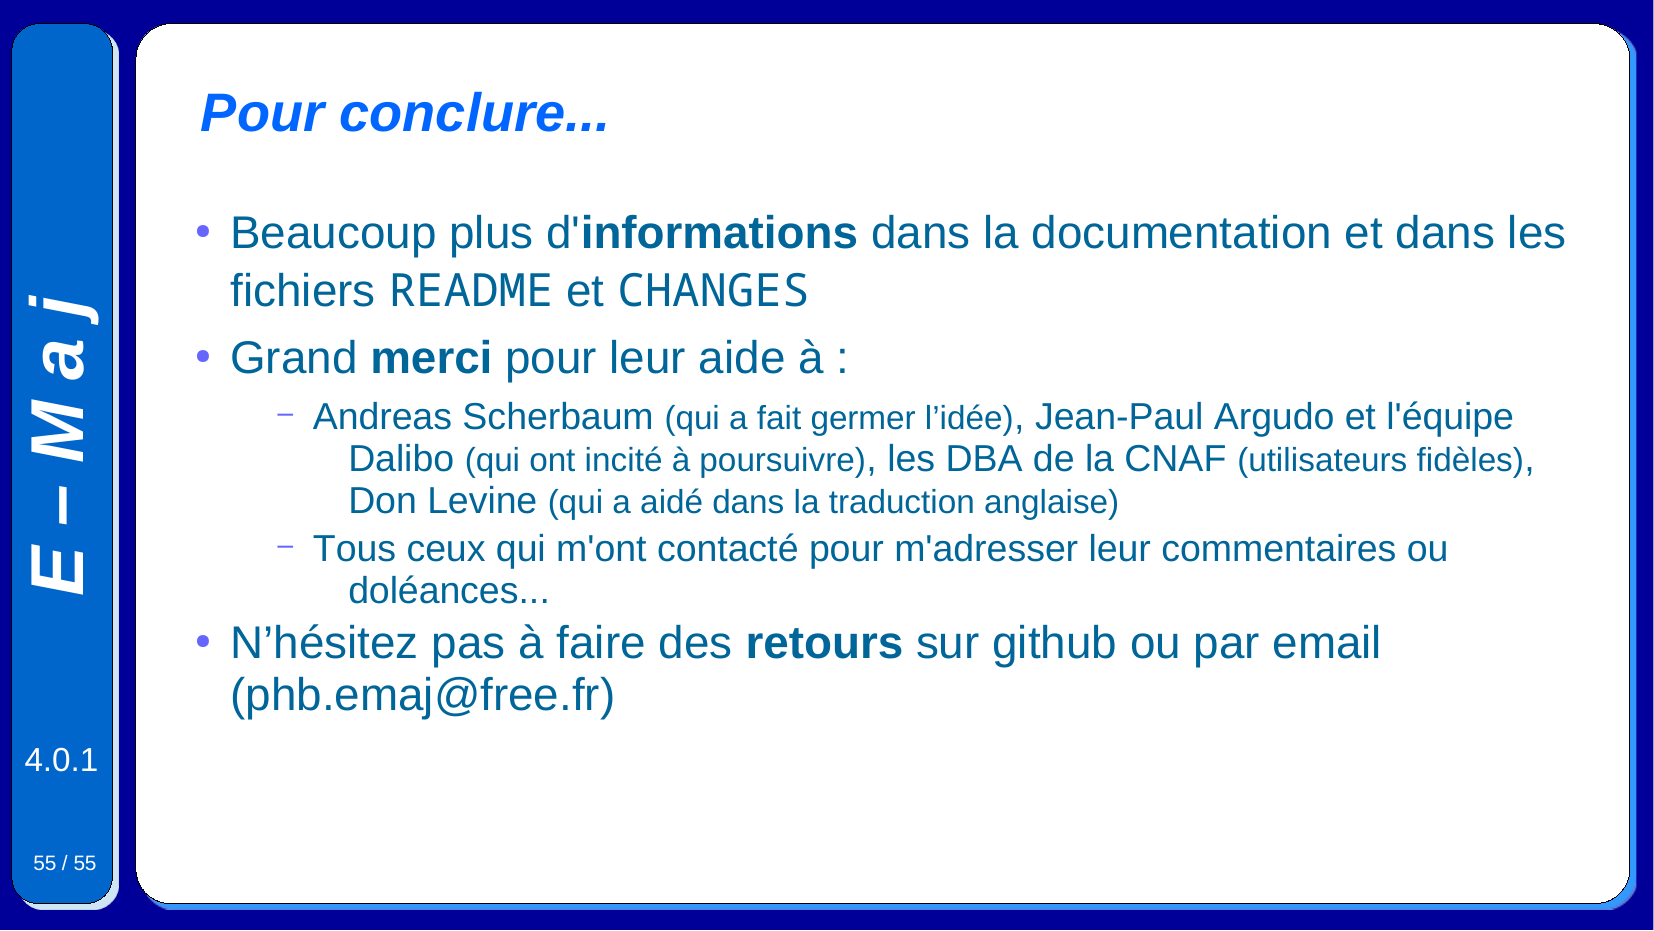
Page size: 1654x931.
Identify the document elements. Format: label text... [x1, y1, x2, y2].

title Pour conclure... [200, 34, 1575, 191]
list Beaucoup plus d'informations dans la documentation et dans les fichiers README et CHANGES Grand merci pour leur aide à : Andreas Scherbaum (qui a fait germer l’idée), Jean-Paul Argudo et l'équipe Dalibo (qui ont incité à poursuivre), les DBA de la CNAF (utilisateurs fidèles), Don Levine (qui a aidé dans la traduction anglaise) Tous ceux qui m'ont contacté pour m'adresser leur commentaires ou doléances... N’hésitez pas à faire des retours sur github ou par email (phb.emaj@free.fr) [177, 206, 1587, 827]
